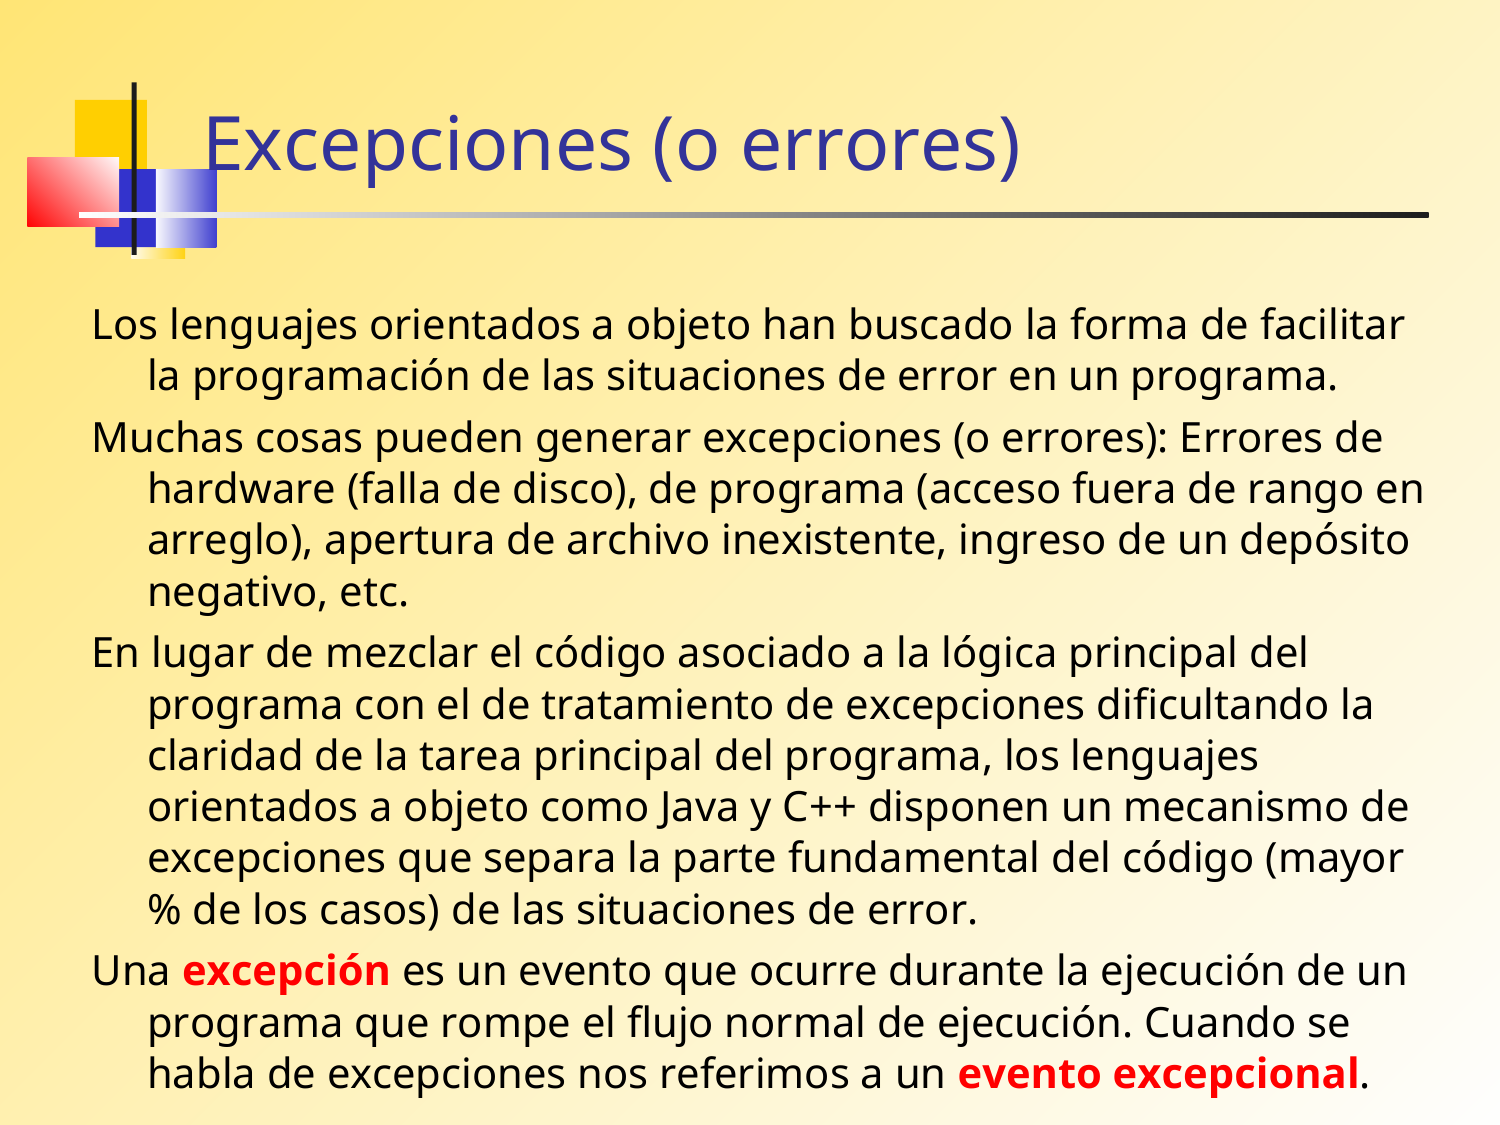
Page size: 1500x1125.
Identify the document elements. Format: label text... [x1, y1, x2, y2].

title Excepciones (o errores)‏ [187, 37, 1466, 201]
list Los lenguajes orientados a objeto han buscado la forma de facilitar la programación de las situaciones de error en un programa. Muchas cosas pueden generar excepciones (o errores): Errores de hardware (falla de disco), de programa (acceso fuera de rango en arreglo), apertura de archivo inexistente, ingreso de un depósito negativo, etc. En lugar de mezclar el código asociado a la lógica principal del programa con el de tratamiento de excepciones dificultando la claridad de la tarea principal del programa, los lenguajes orientados a objeto como Java y C++ disponen un mecanismo de excepciones que separa la parte fundamental del código (mayor % de los casos) de las situaciones de error. Una excepción es un evento que ocurre durante la ejecución de un programa que rompe el flujo normal de ejecución. Cuando se habla de excepciones nos referimos a un evento excepcional. [76, 290, 1463, 1071]
